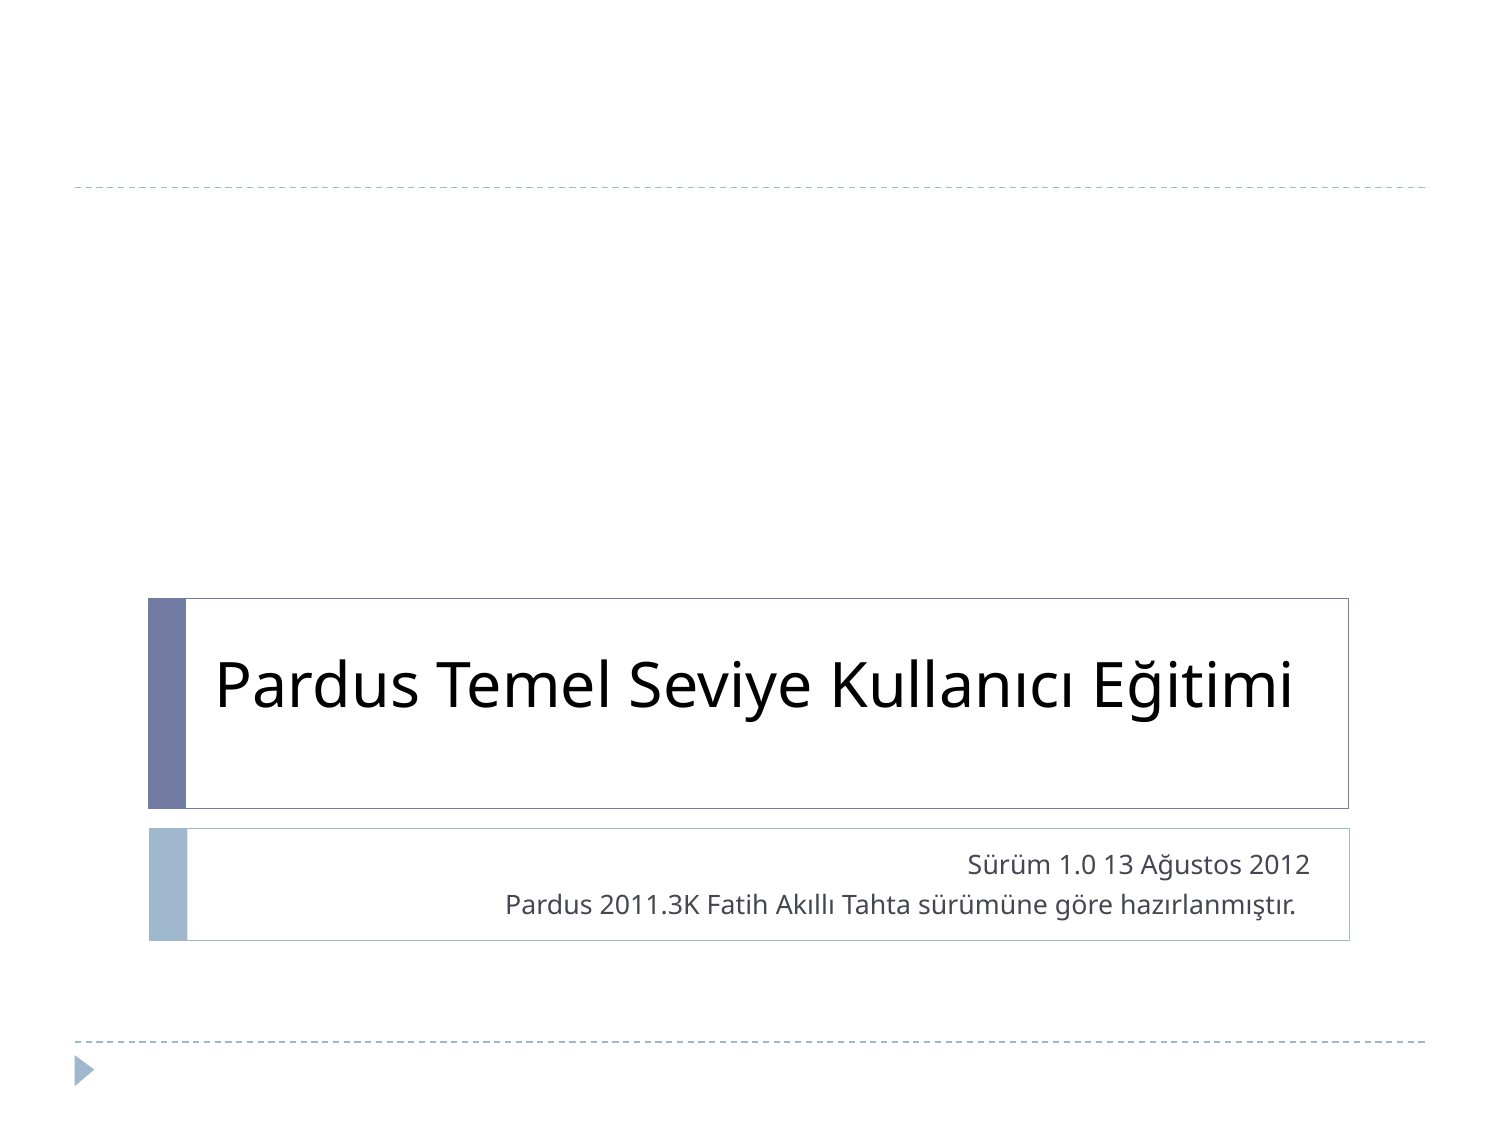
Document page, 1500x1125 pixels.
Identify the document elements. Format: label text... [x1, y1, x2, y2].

subtitle Sürüm 1.0 13 Ağustos 2012 Pardus 2011.3K Fatih Akıllı Tahta sürümüne göre hazırlanmıştır. [200, 840, 1325, 929]
title Pardus Temel Seviye Kullanıcı Eğitimi [200, 637, 1325, 800]
